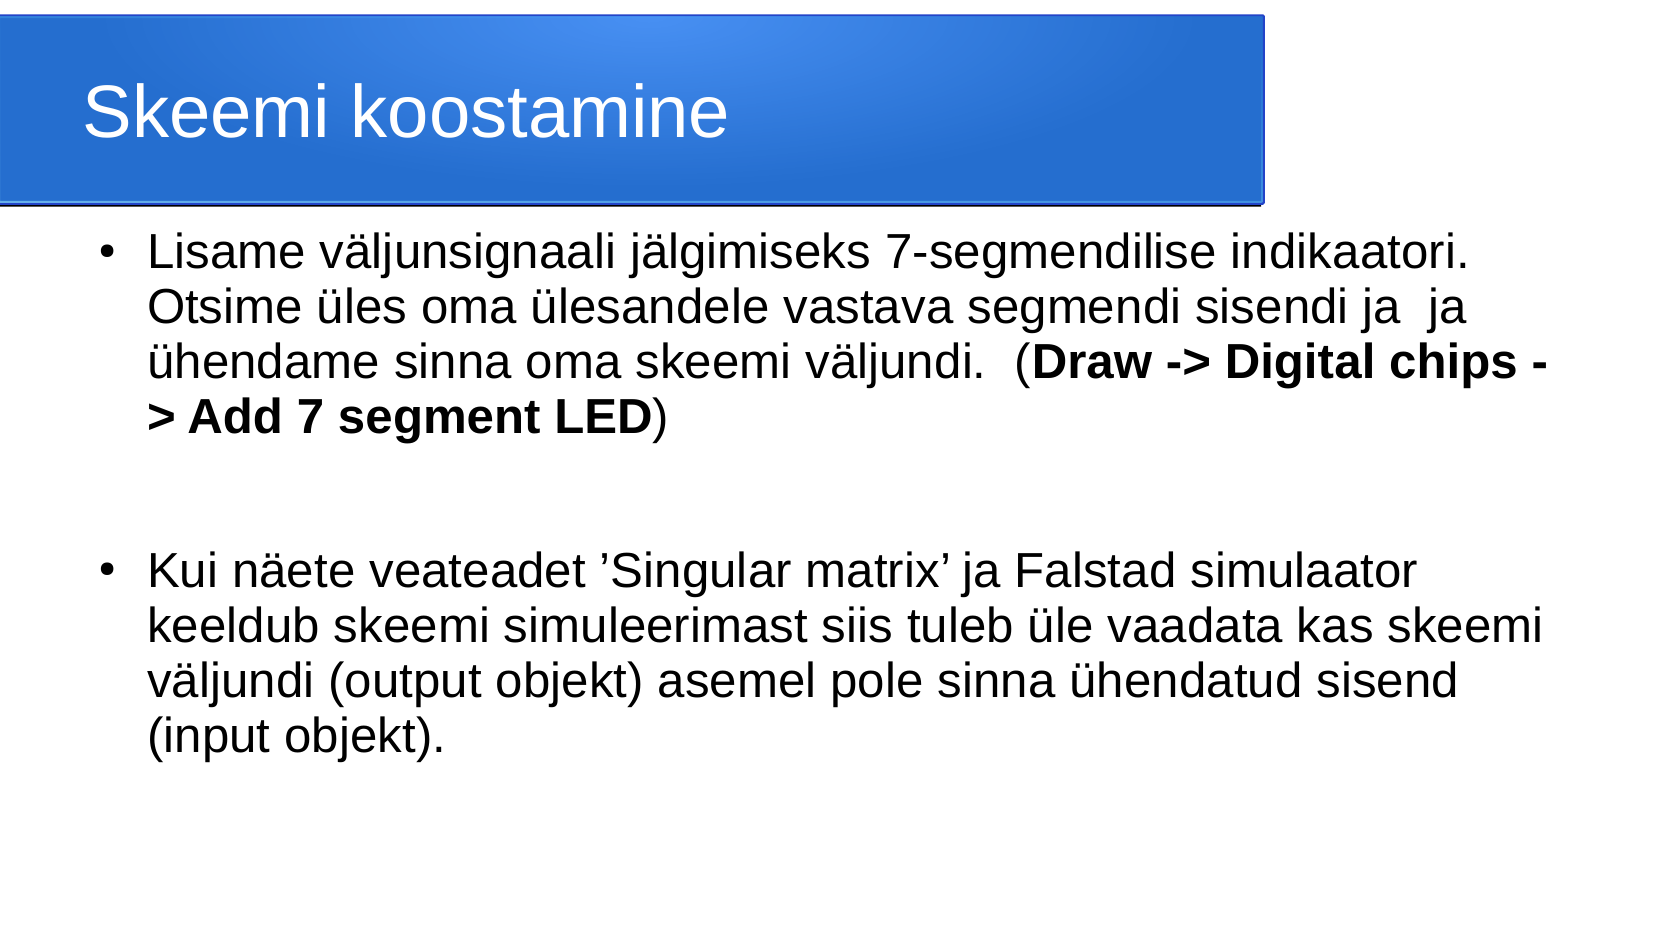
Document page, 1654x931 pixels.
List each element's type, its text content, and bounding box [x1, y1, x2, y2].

title Skeemi koostamine [82, 35, 1235, 189]
list Lisame väljunsignaali jälgimiseks 7-segmendilise indikaatori. Otsime üles oma ülesandele vastava segmendi sisendi ja ja ühendame sinna oma skeemi väljundi. (Draw -> Digital chips -> Add 7 segment LED) Kui näete veateadet ’Singular matrix’ ja Falstad simulaator keeldub skeemi simuleerimast siis tuleb üle vaadata kas skeemi väljundi (output objekt) asemel pole sinna ühendatud sisend (input objekt). [82, 224, 1571, 764]
